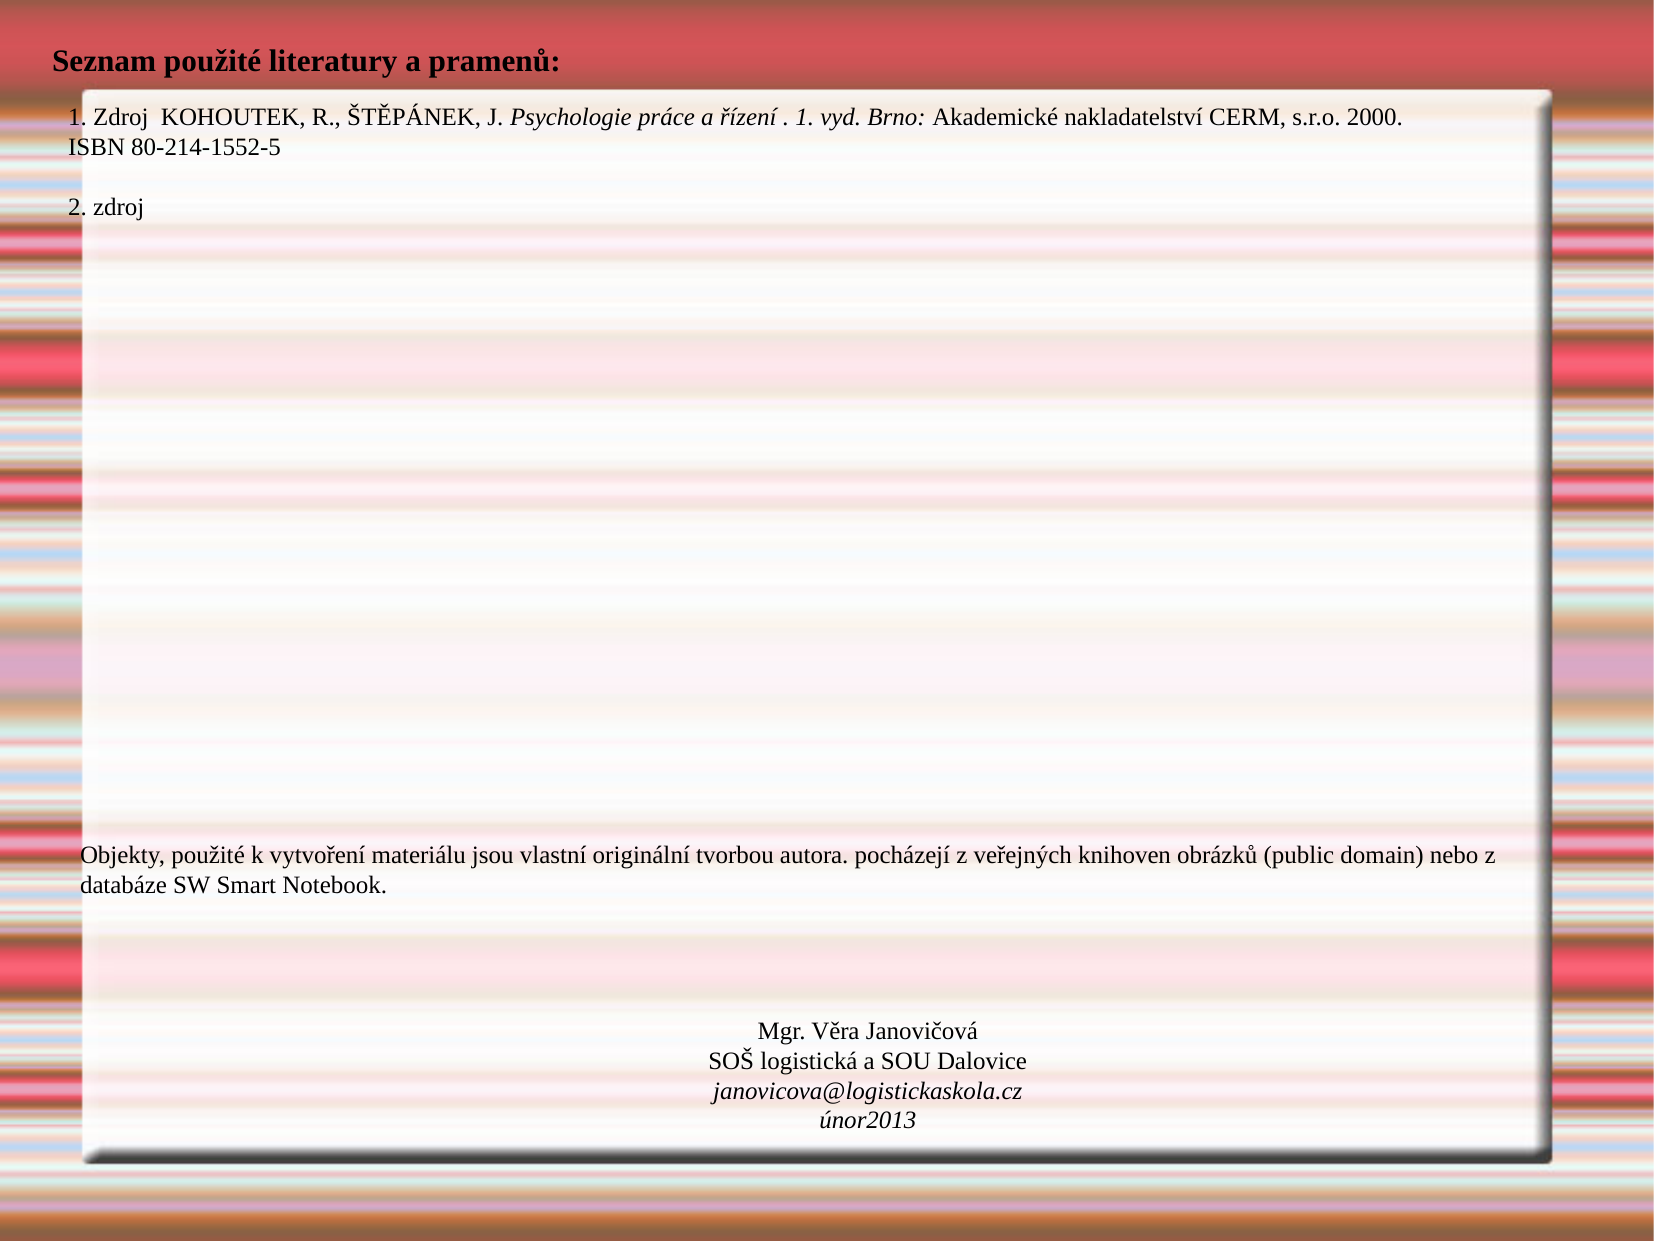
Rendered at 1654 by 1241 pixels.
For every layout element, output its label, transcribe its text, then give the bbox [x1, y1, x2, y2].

text_box Mgr. Věra Janovičová SOŠ logistická a SOU Dalovice janovicova@logistickaskola.cz únor2013 [545, 1006, 1191, 1141]
text_box Objekty, použité k vytvoření materiálu jsou vlastní originální tvorbou autora. pocházejí z veřejných knihoven obrázků (public domain) nebo z databáze SW Smart Notebook. [65, 830, 1589, 906]
text_box Seznam použité literatury a pramenů: [37, 33, 840, 86]
text_box 1. Zdroj KOHOUTEK, R., ŠTĚPÁNEK, J. Psychologie práce a řízení . 1. vyd. Brno: Akademické nakladatelství CERM, s.r.o. 2000. ISBN 80-214-1552-5 2. zdroj [53, 92, 1444, 229]
